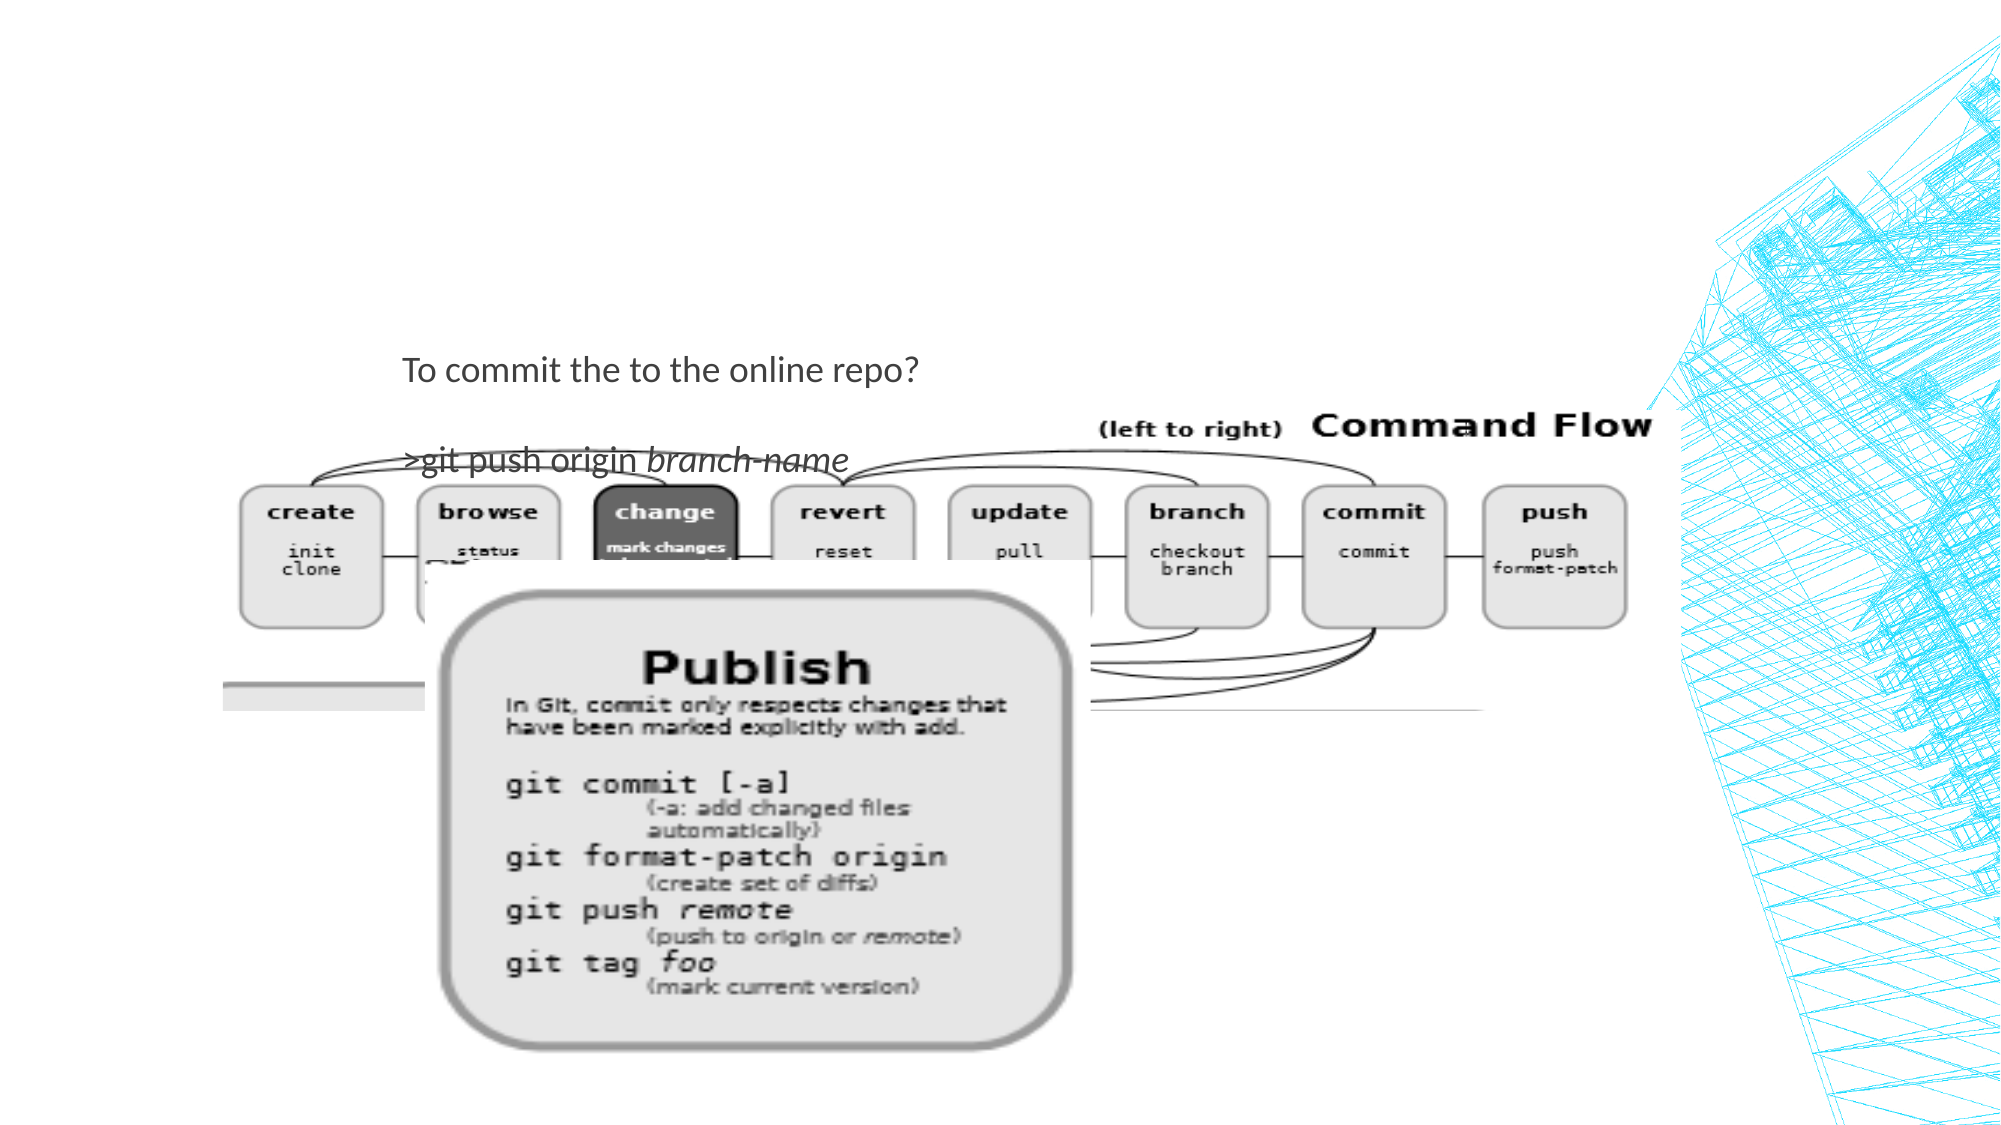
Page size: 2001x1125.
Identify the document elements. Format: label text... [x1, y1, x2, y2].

text_box To commit the to the online repo? >git push origin branch-name [387, 337, 1129, 489]
picture [222, 410, 1682, 1071]
